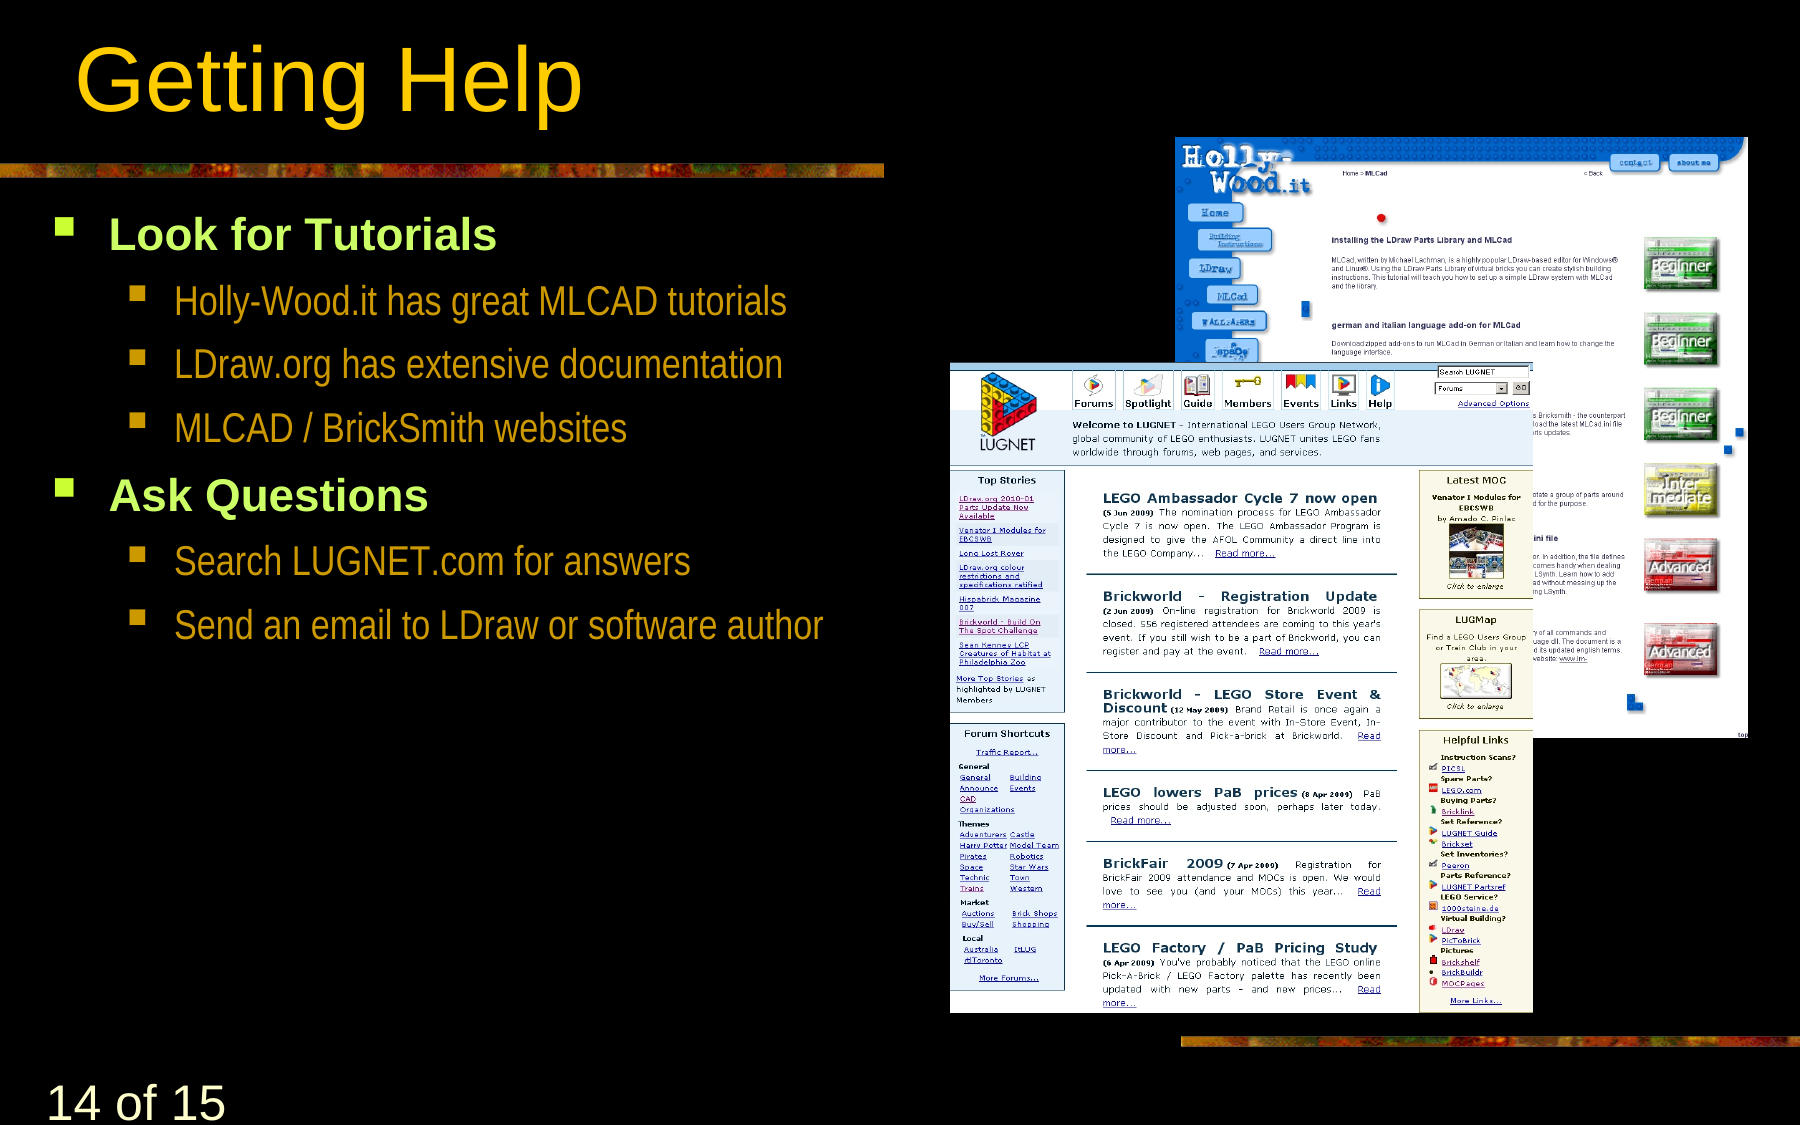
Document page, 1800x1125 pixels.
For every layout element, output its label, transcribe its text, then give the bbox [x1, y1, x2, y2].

picture [950, 137, 1748, 1013]
title Getting Help [59, 12, 1761, 138]
picture [0, 162, 884, 182]
picture [1181, 1035, 1800, 1050]
list Look for Tutorials Holly-Wood.it has great MLCAD tutorials LDraw.org has extensive documentation MLCAD / BrickSmith websites Ask Questions Search LUGNET.com for answers Send an email to LDraw or software author [37, 212, 951, 1026]
